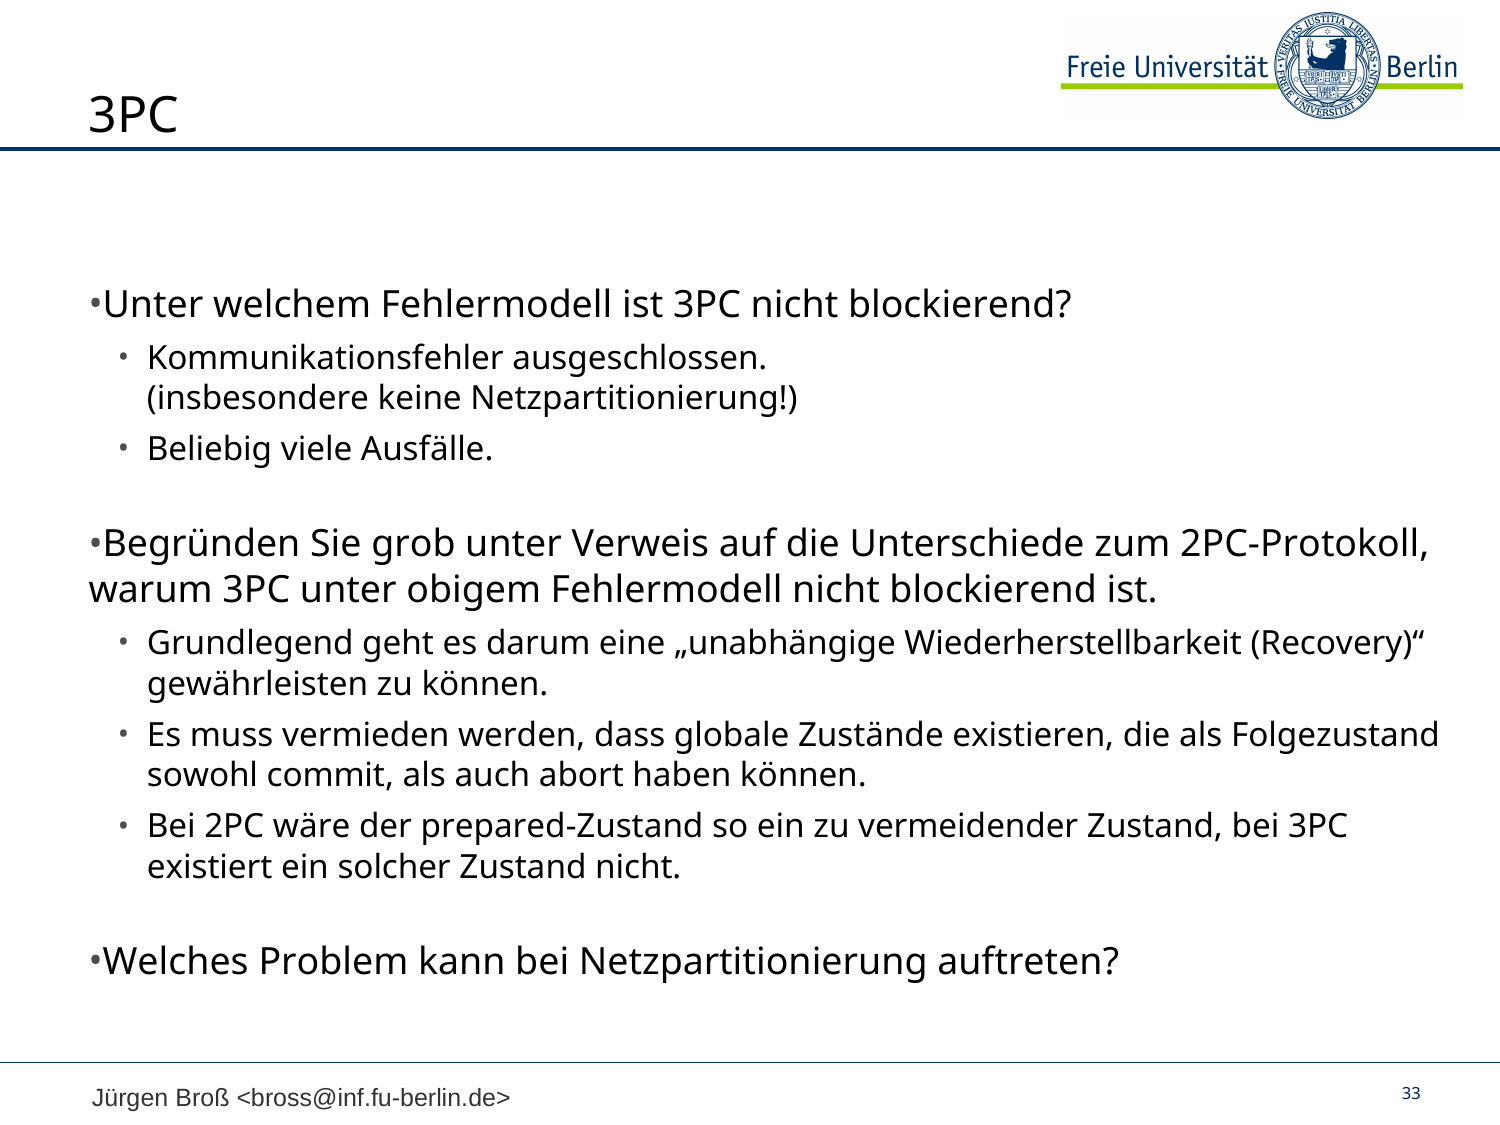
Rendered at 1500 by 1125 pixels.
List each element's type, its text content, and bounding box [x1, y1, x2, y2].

list Unter welchem Fehlermodell ist 3PC nicht blockierend? Kommunikationsfehler ausgeschlossen. (insbesondere keine Netzpartitionierung!) Beliebig viele Ausfälle. Begründen Sie grob unter Verweis auf die Unterschiede zum 2PC-Protokoll, warum 3PC unter obigem Fehlermodell nicht blockierend ist. Grundlegend geht es darum eine „unabhängige Wiederherstellbarkeit (Recovery)“ gewährleisten zu können. Es muss vermieden werden, dass globale Zustände existieren, die als Folgezustand sowohl commit, als auch abort haben können. Bei 2PC wäre der prepared-Zustand so ein zu vermeidender Zustand, bei 3PC existiert ein solcher Zustand nicht. Welches Problem kann bei Netzpartitionierung auftreten? [88, 278, 1459, 1022]
title 3PC [88, 54, 1275, 143]
picture [1061, 12, 1463, 119]
